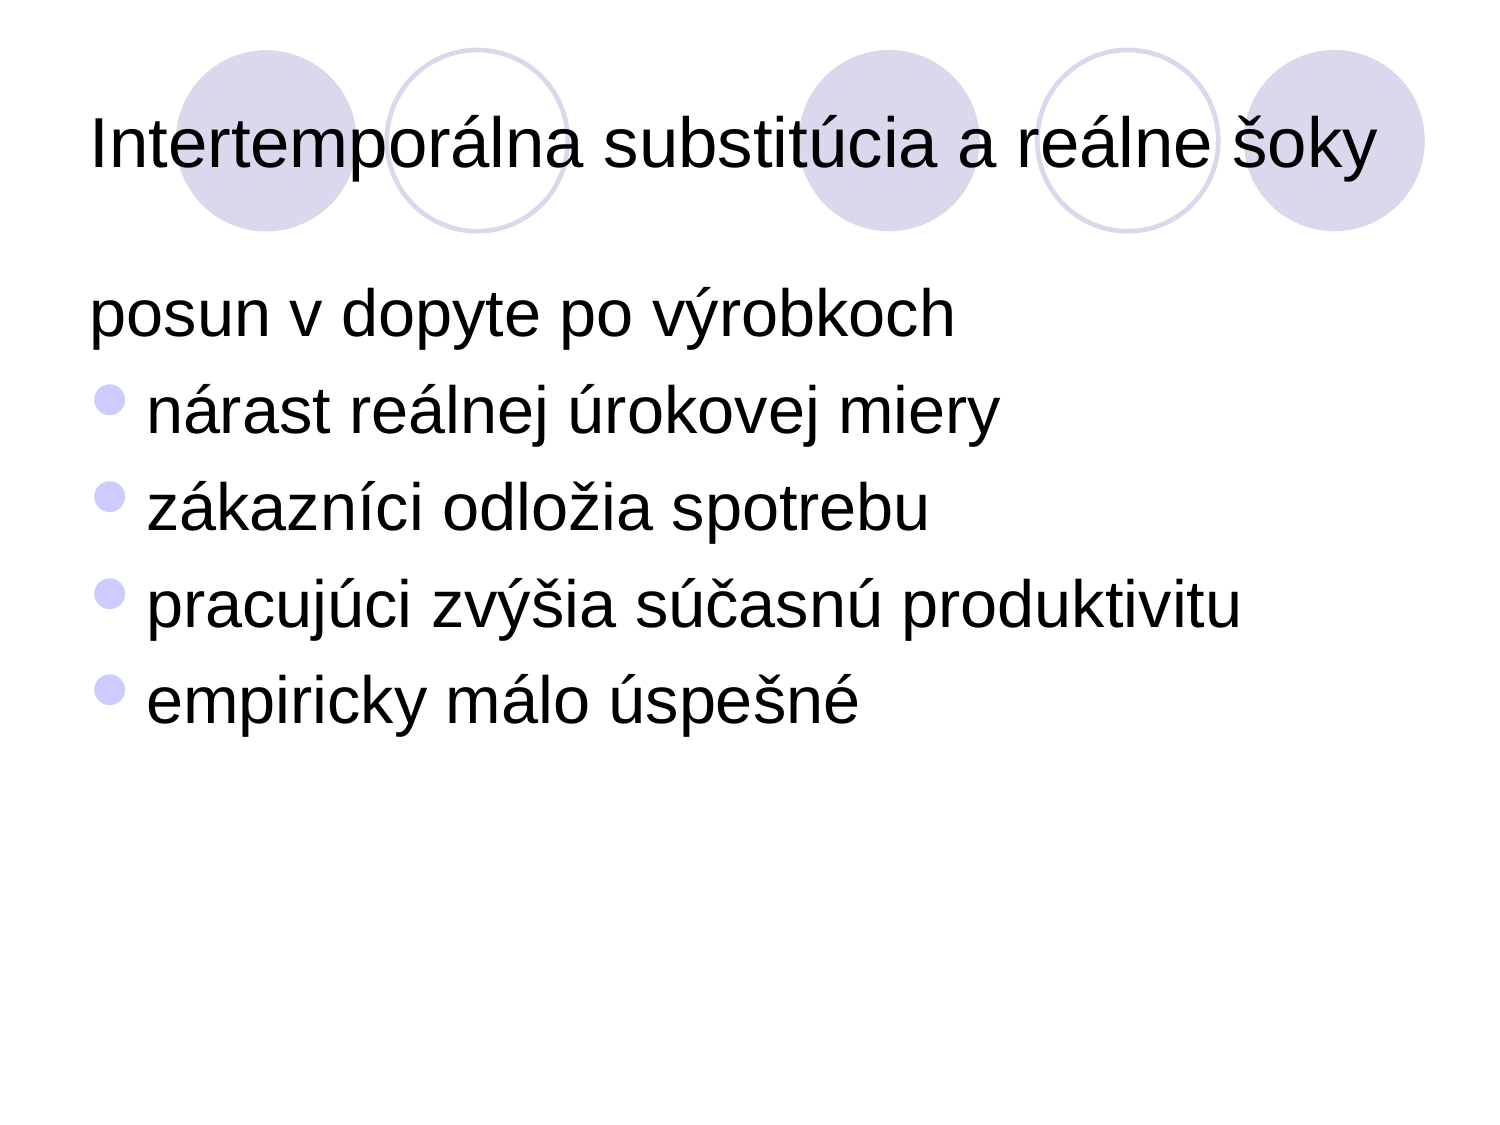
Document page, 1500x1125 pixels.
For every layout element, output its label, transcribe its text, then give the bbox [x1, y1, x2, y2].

title Intertemporálna substitúcia a reálne šoky [75, 45, 1426, 233]
list posun v dopyte po výrobkoch nárast reálnej úrokovej miery zákazníci odložia spotrebu pracujúci zvýšia súčasnú produktivitu empiricky málo úspešné [75, 262, 1426, 1006]
